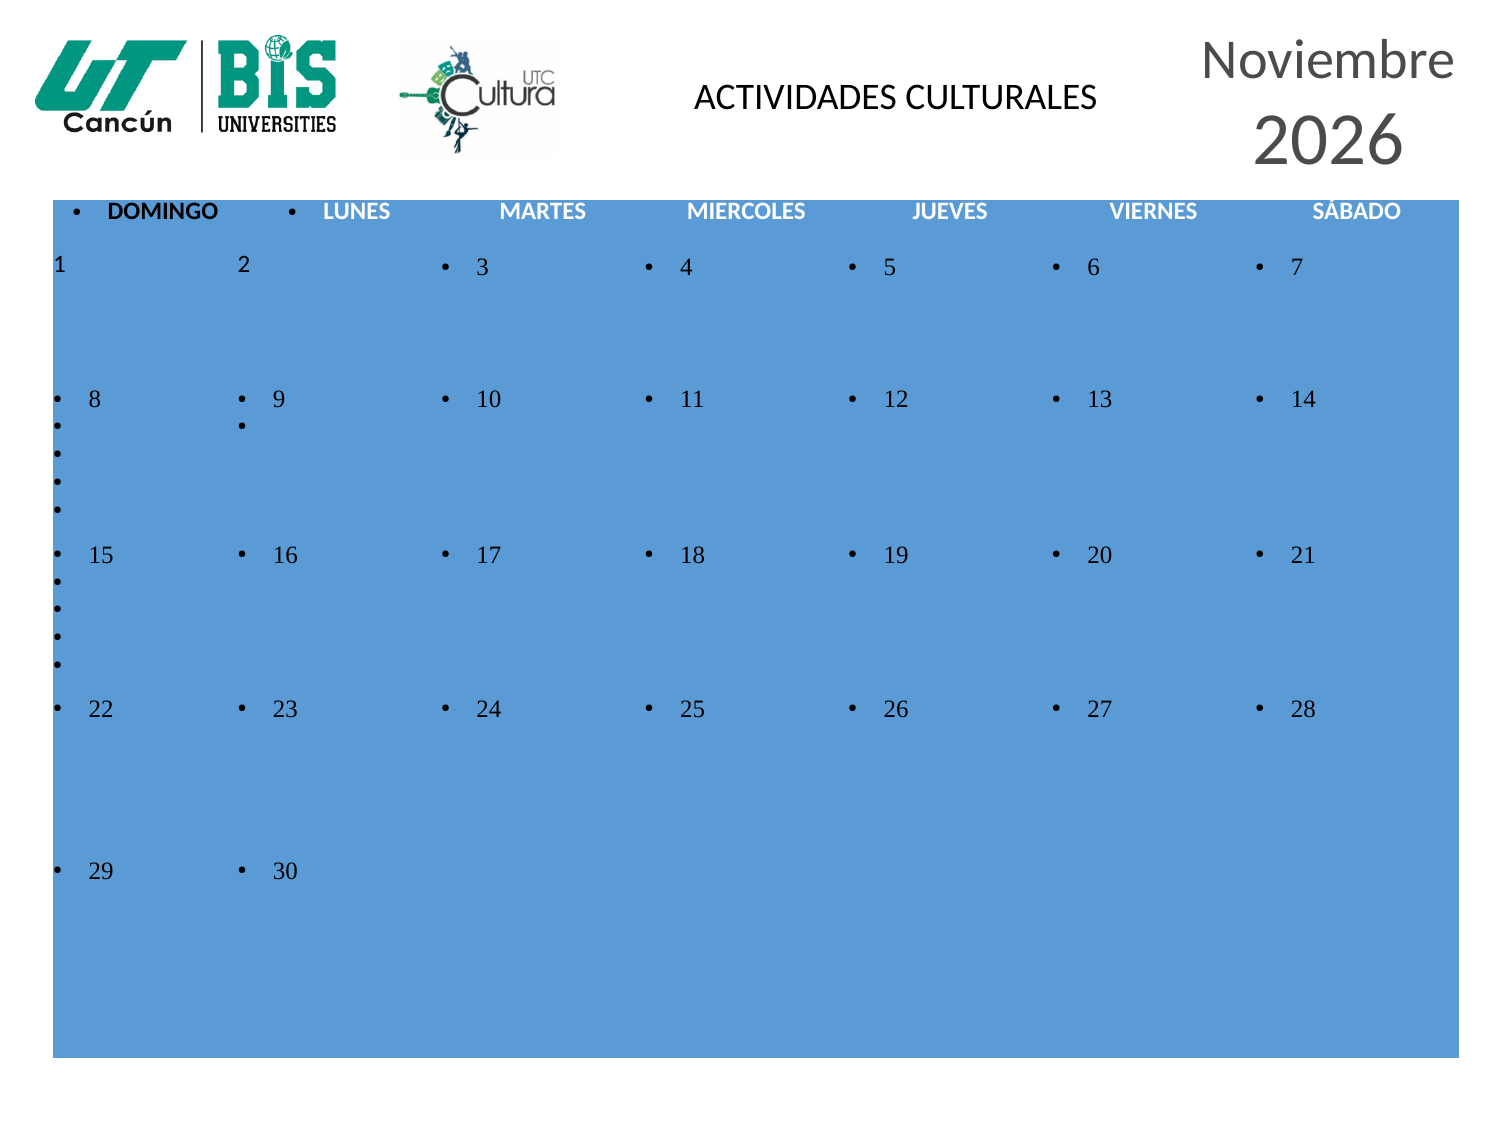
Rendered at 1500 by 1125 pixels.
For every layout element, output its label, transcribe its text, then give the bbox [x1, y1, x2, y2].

table_cell 12 [848, 386, 1052, 541]
table_header LUNES [238, 200, 441, 253]
table_cell 20 [1052, 541, 1255, 695]
table_cell 18 [645, 541, 848, 695]
picture [21, 24, 349, 143]
table_cell 28 [1255, 695, 1459, 857]
table_cell 25 [645, 695, 848, 857]
table_header SÁBADO [1255, 200, 1459, 253]
table_cell 29 [53, 857, 238, 1058]
table_cell 8 [53, 386, 238, 541]
table_cell 19 [848, 541, 1052, 695]
table_cell 5 [848, 253, 1052, 386]
table_cell 10 [441, 386, 645, 541]
table_cell 17 [441, 541, 645, 695]
table_header VIERNES [1052, 200, 1255, 253]
table_cell 14 [1255, 386, 1459, 541]
table_cell 1 [53, 253, 238, 386]
text_box ACTIVIDADES CULTURALES [679, 64, 1418, 126]
table_header MIERCOLES [645, 200, 848, 253]
table_header DOMINGO [53, 200, 238, 253]
table_cell 24 [441, 695, 645, 857]
table_cell 11 [645, 386, 848, 541]
table_cell [645, 857, 848, 1058]
table_cell 23 [238, 695, 441, 857]
table_cell [1052, 857, 1255, 1058]
table_cell [1255, 857, 1459, 1058]
table_cell 21 [1255, 541, 1459, 695]
title Noviembre 2026 [1157, 6, 1500, 195]
table_cell [441, 857, 645, 1058]
table_cell 13 [1052, 386, 1255, 541]
table_cell 26 [848, 695, 1052, 857]
table_cell 2 [238, 253, 441, 386]
table_cell 15 [53, 541, 238, 695]
table_cell 6 [1052, 253, 1255, 386]
table_cell 7 [1255, 253, 1459, 386]
table_cell [848, 857, 1052, 1058]
picture [398, 15, 557, 174]
table_cell 3 [441, 253, 645, 386]
table_cell 4 [645, 253, 848, 386]
table_cell 22 [53, 695, 238, 857]
table_cell 16 [238, 541, 441, 695]
table_header JUEVES [848, 200, 1052, 253]
table_cell 30 [238, 857, 441, 1058]
table_cell 27 [1052, 695, 1255, 857]
table_header MARTES [441, 200, 645, 253]
table_cell 9 [238, 386, 441, 541]
